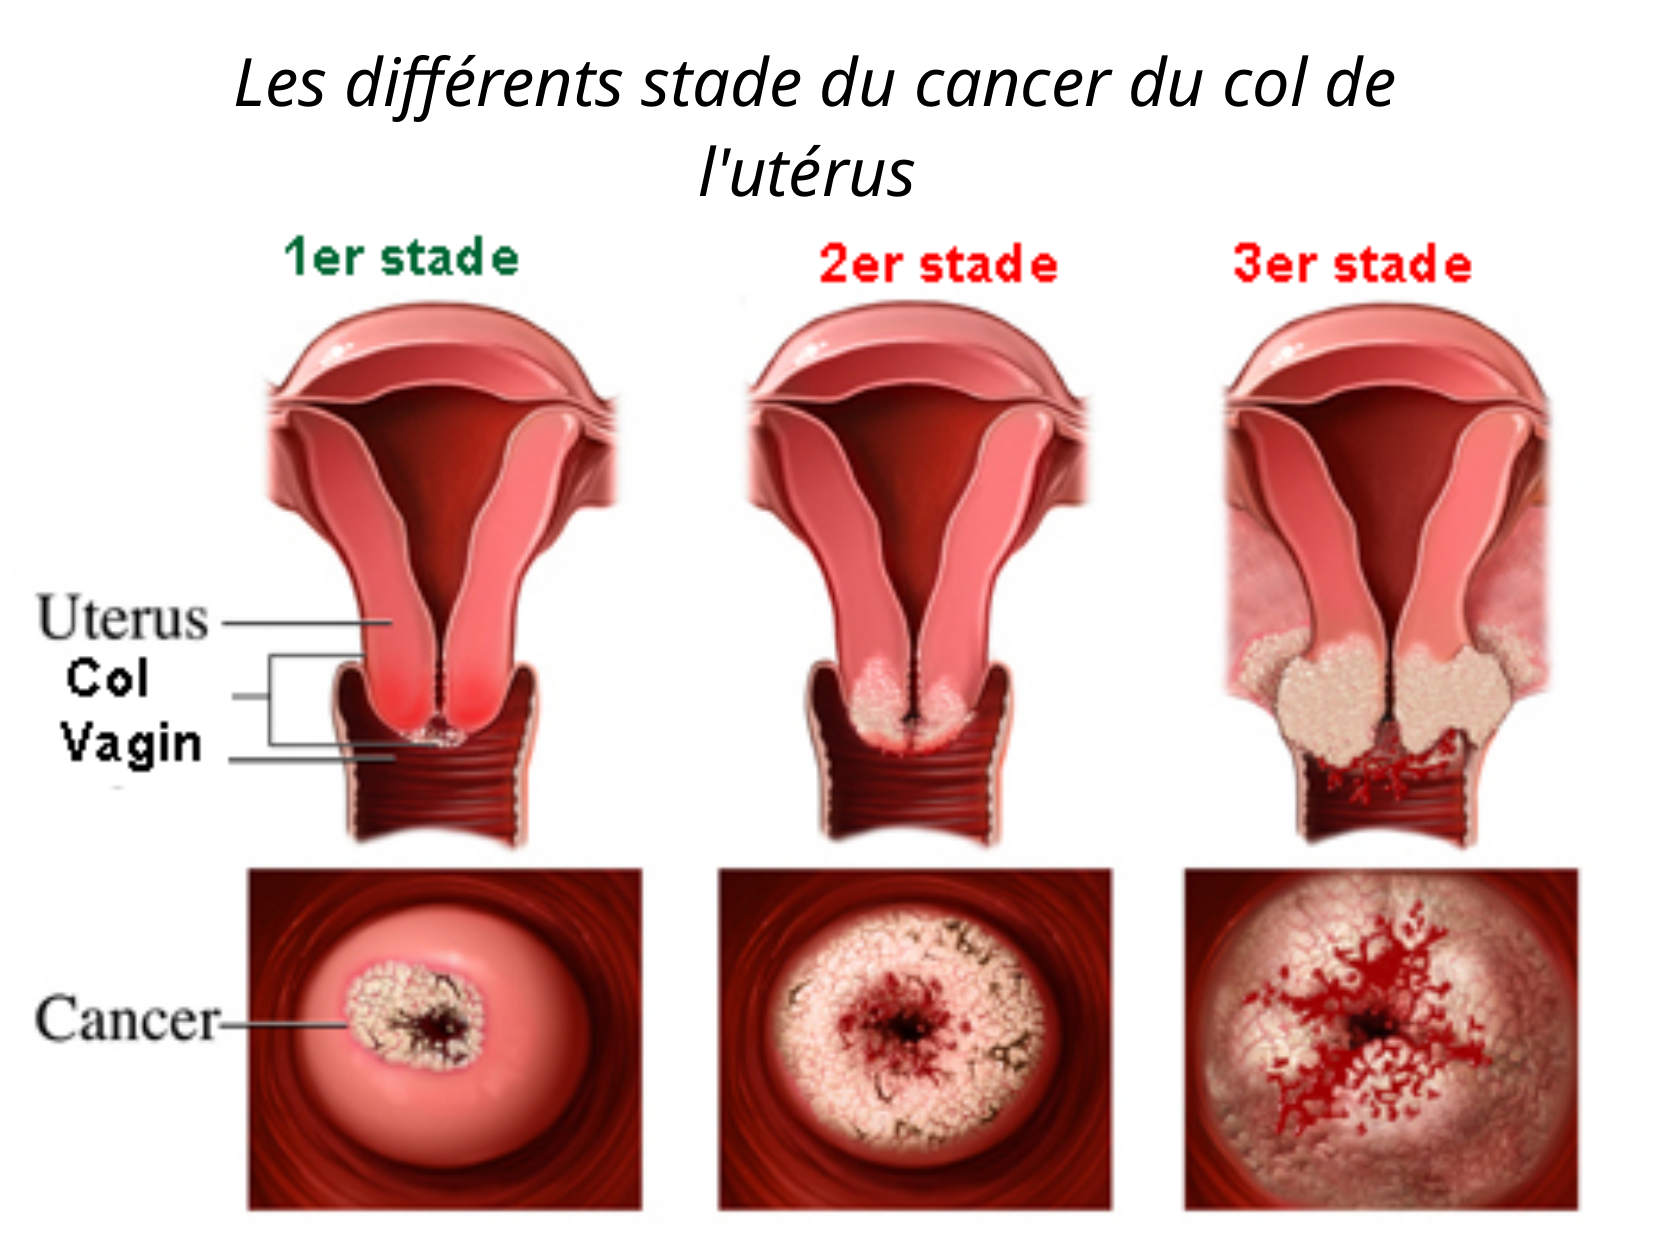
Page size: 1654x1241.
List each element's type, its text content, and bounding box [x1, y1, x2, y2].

picture [12, 169, 1654, 1241]
text_box Les différents stade du cancer du col de l'utérus [143, 27, 1489, 191]
